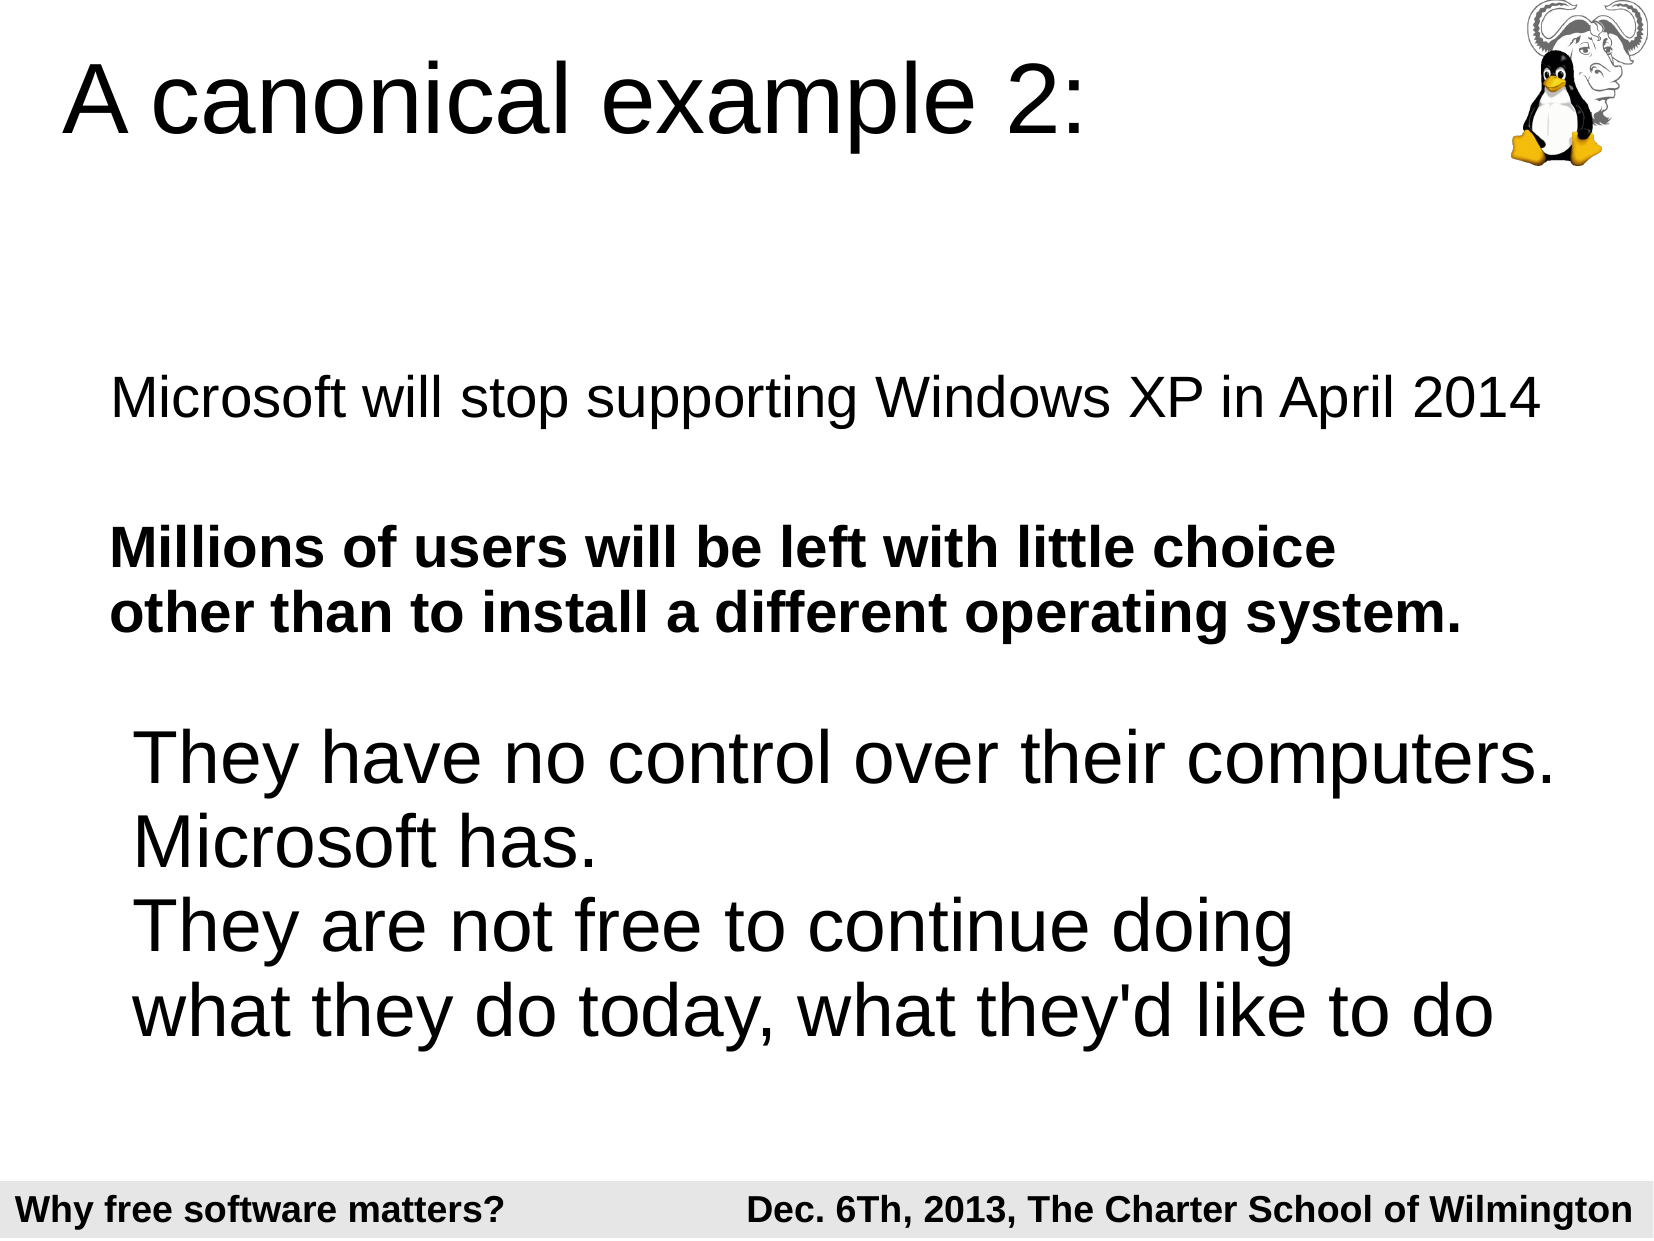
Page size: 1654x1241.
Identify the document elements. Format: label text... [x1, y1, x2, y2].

text_box Millions of users will be left with little choice other than to install a different operating system. [94, 507, 1480, 654]
picture [1511, 0, 1648, 166]
text_box A canonical example 2: [47, 35, 1501, 163]
text_box Why free software matters? Dec. 6Th, 2013, The Charter School of Wilmington [0, 1181, 1654, 1238]
text_box They have no control over their computers. Microsoft has. They are not free to continue doing what they do today, what they'd like to do [118, 708, 1574, 1060]
text_box Microsoft will stop supporting Windows XP in April 2014 [95, 356, 1559, 438]
